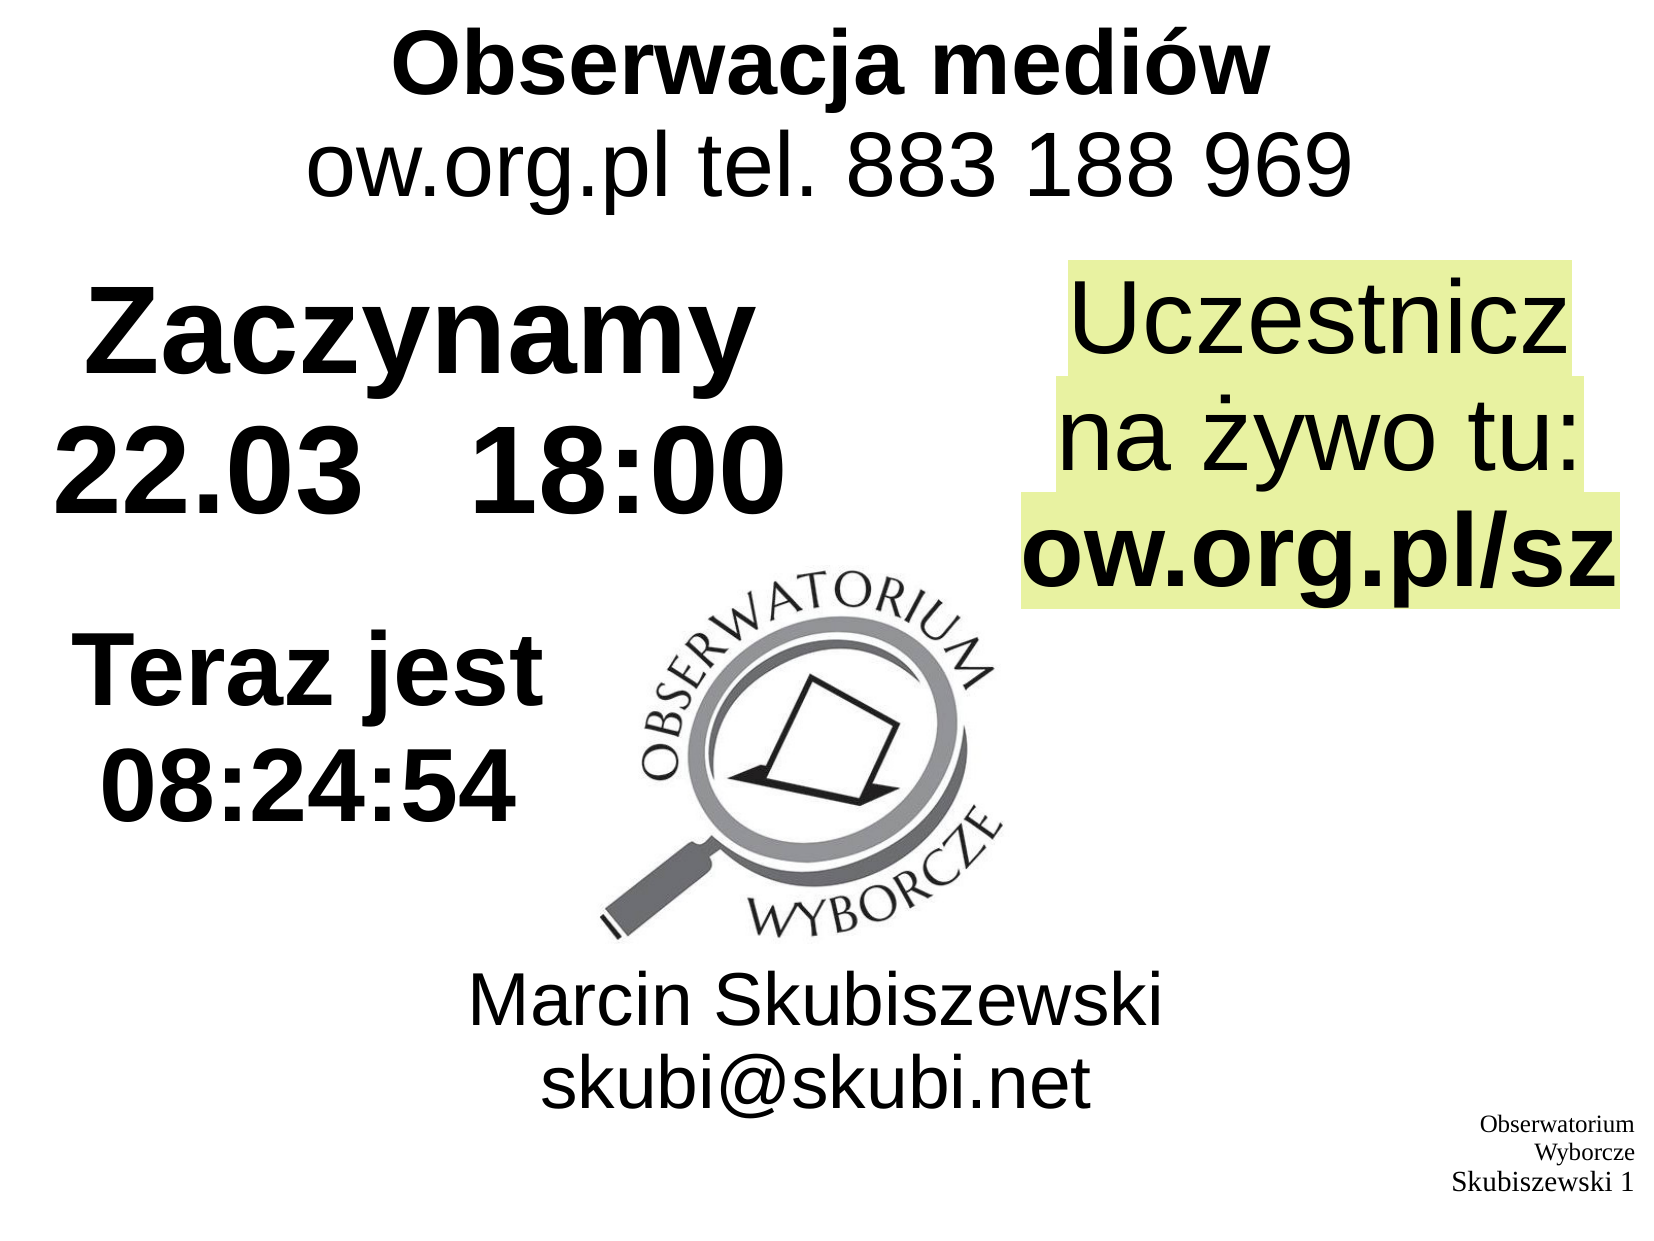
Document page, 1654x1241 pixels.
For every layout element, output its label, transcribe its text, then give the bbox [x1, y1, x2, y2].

picture [465, 565, 1141, 946]
title Uczestnicz na żywo tu: ow.org.pl/sz [1020, 238, 1621, 631]
title Zaczynamy 22.03 18:00 [46, 190, 796, 610]
title Teraz jest 17:03:21 [46, 600, 571, 856]
title Obserwacja mediów ow.org.pl tel. 883 188 969 [86, 8, 1576, 219]
title Marcin Skubiszewski skubi@skubi.net [71, 956, 1561, 1126]
